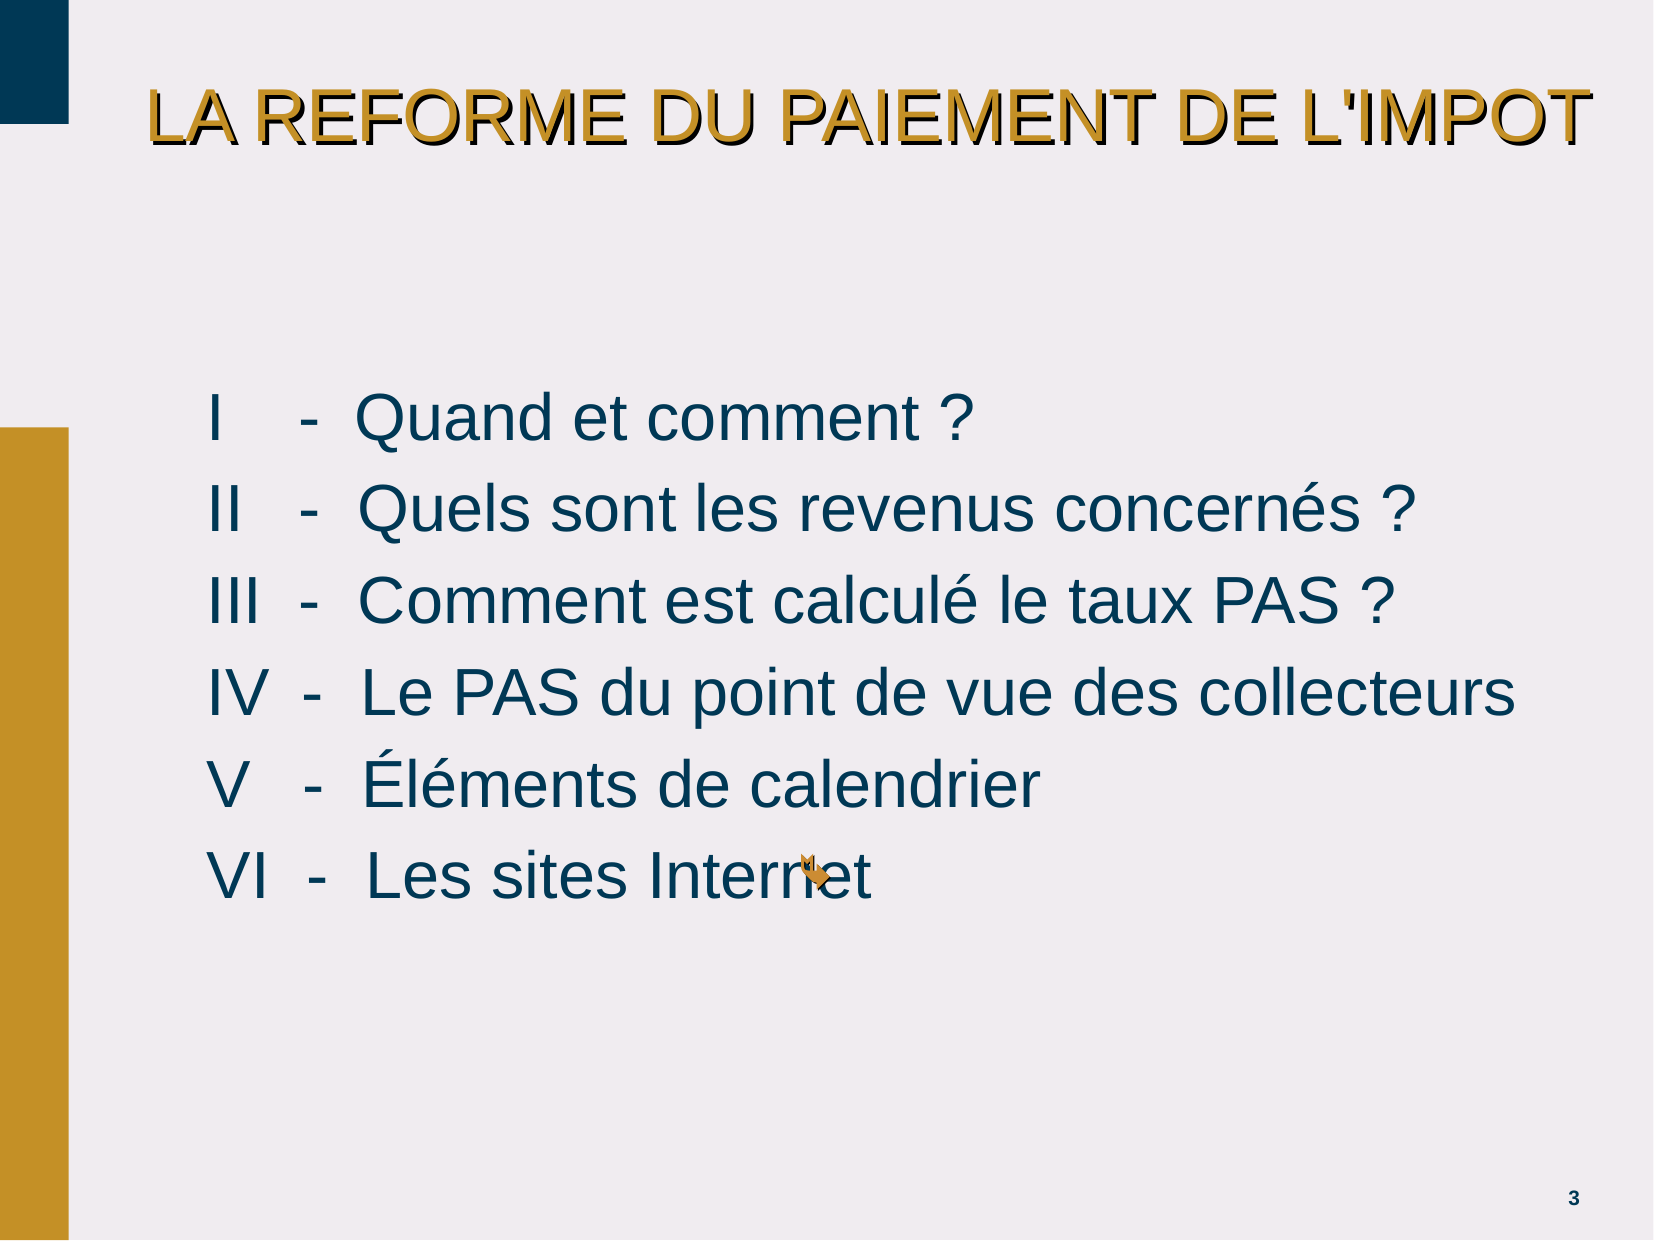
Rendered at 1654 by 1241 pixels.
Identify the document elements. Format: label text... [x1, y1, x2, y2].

title LA REFORME DU PAIEMENT DE L'IMPOT [144, 55, 1595, 178]
text_box [0, 427, 69, 1241]
list I - Quand et comment ? II - Quels sont les revenus concernés ? III - Comment est calculé le taux PAS ? IV - Le PAS du point de vue des collecteurs V - Éléments de calendrier VI - Les sites Internet [206, 281, 1654, 1004]
text_box [0, 0, 69, 124]
text_box  [798, 858, 862, 901]
text_box <numéro> [1429, 1181, 1595, 1220]
